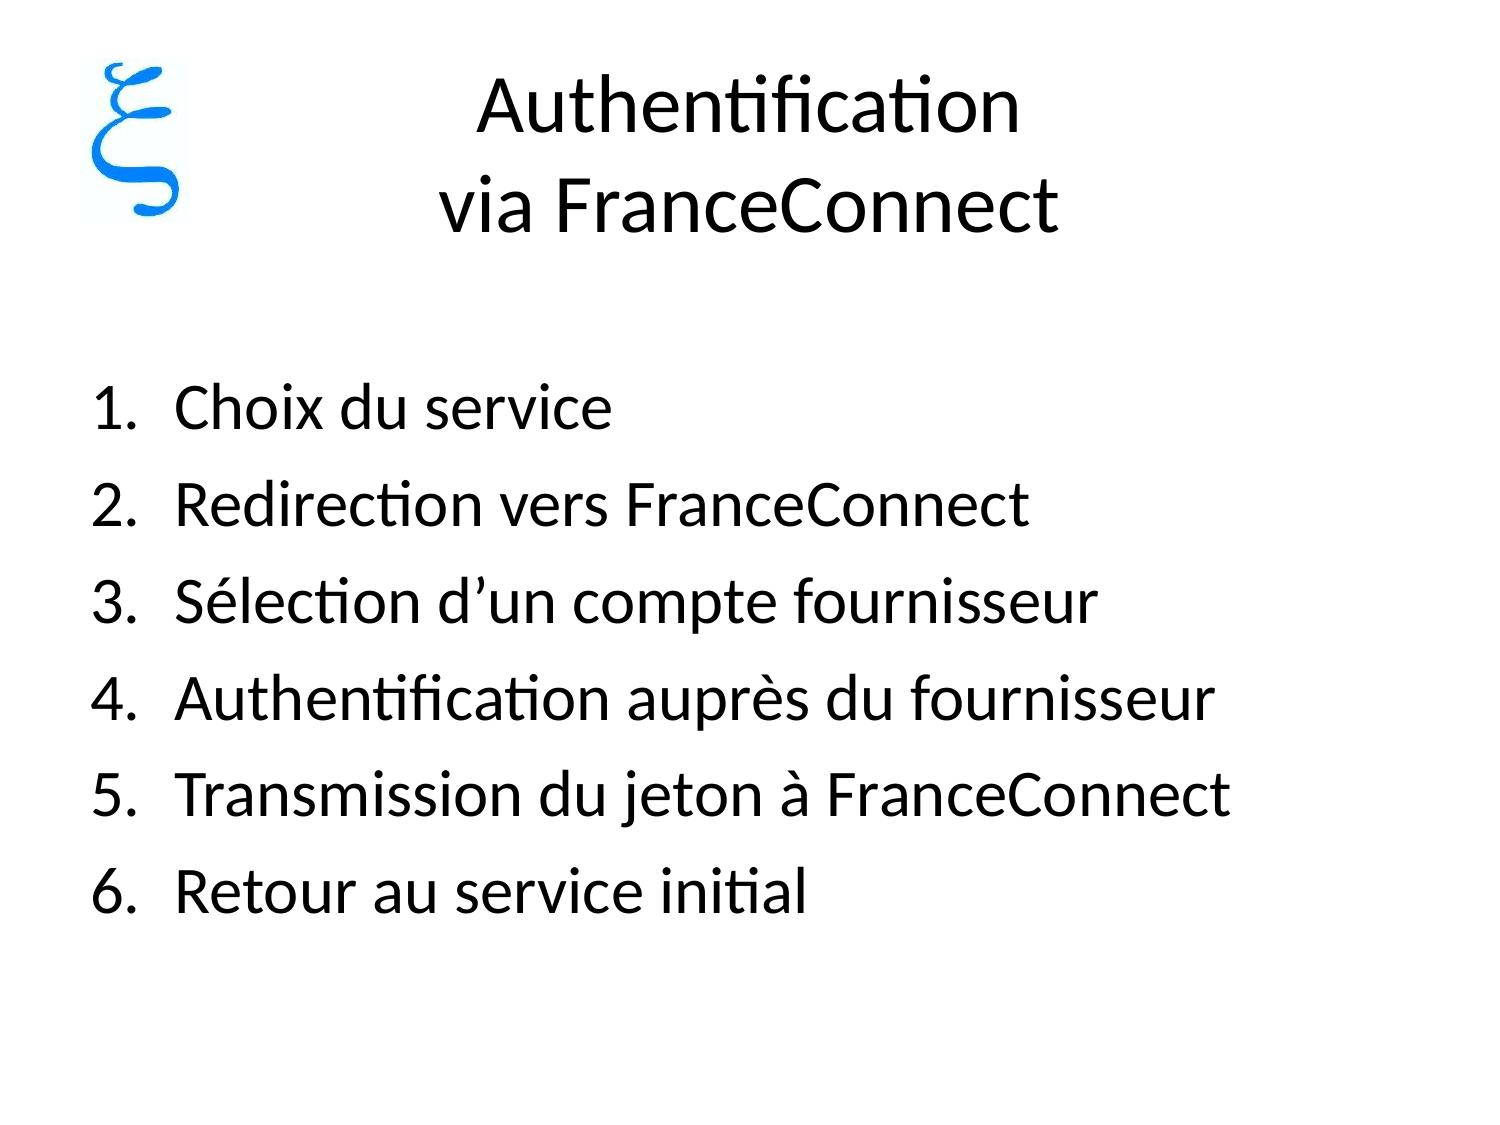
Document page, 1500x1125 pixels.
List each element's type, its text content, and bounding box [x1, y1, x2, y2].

title Authentification via FranceConnect [75, 19, 1426, 279]
list Choix du service Redirection vers FranceConnect Sélection d’un compte fournisseur Authentification auprès du fournisseur Transmission du jeton à FranceConnect Retour au service initial [75, 355, 1426, 982]
